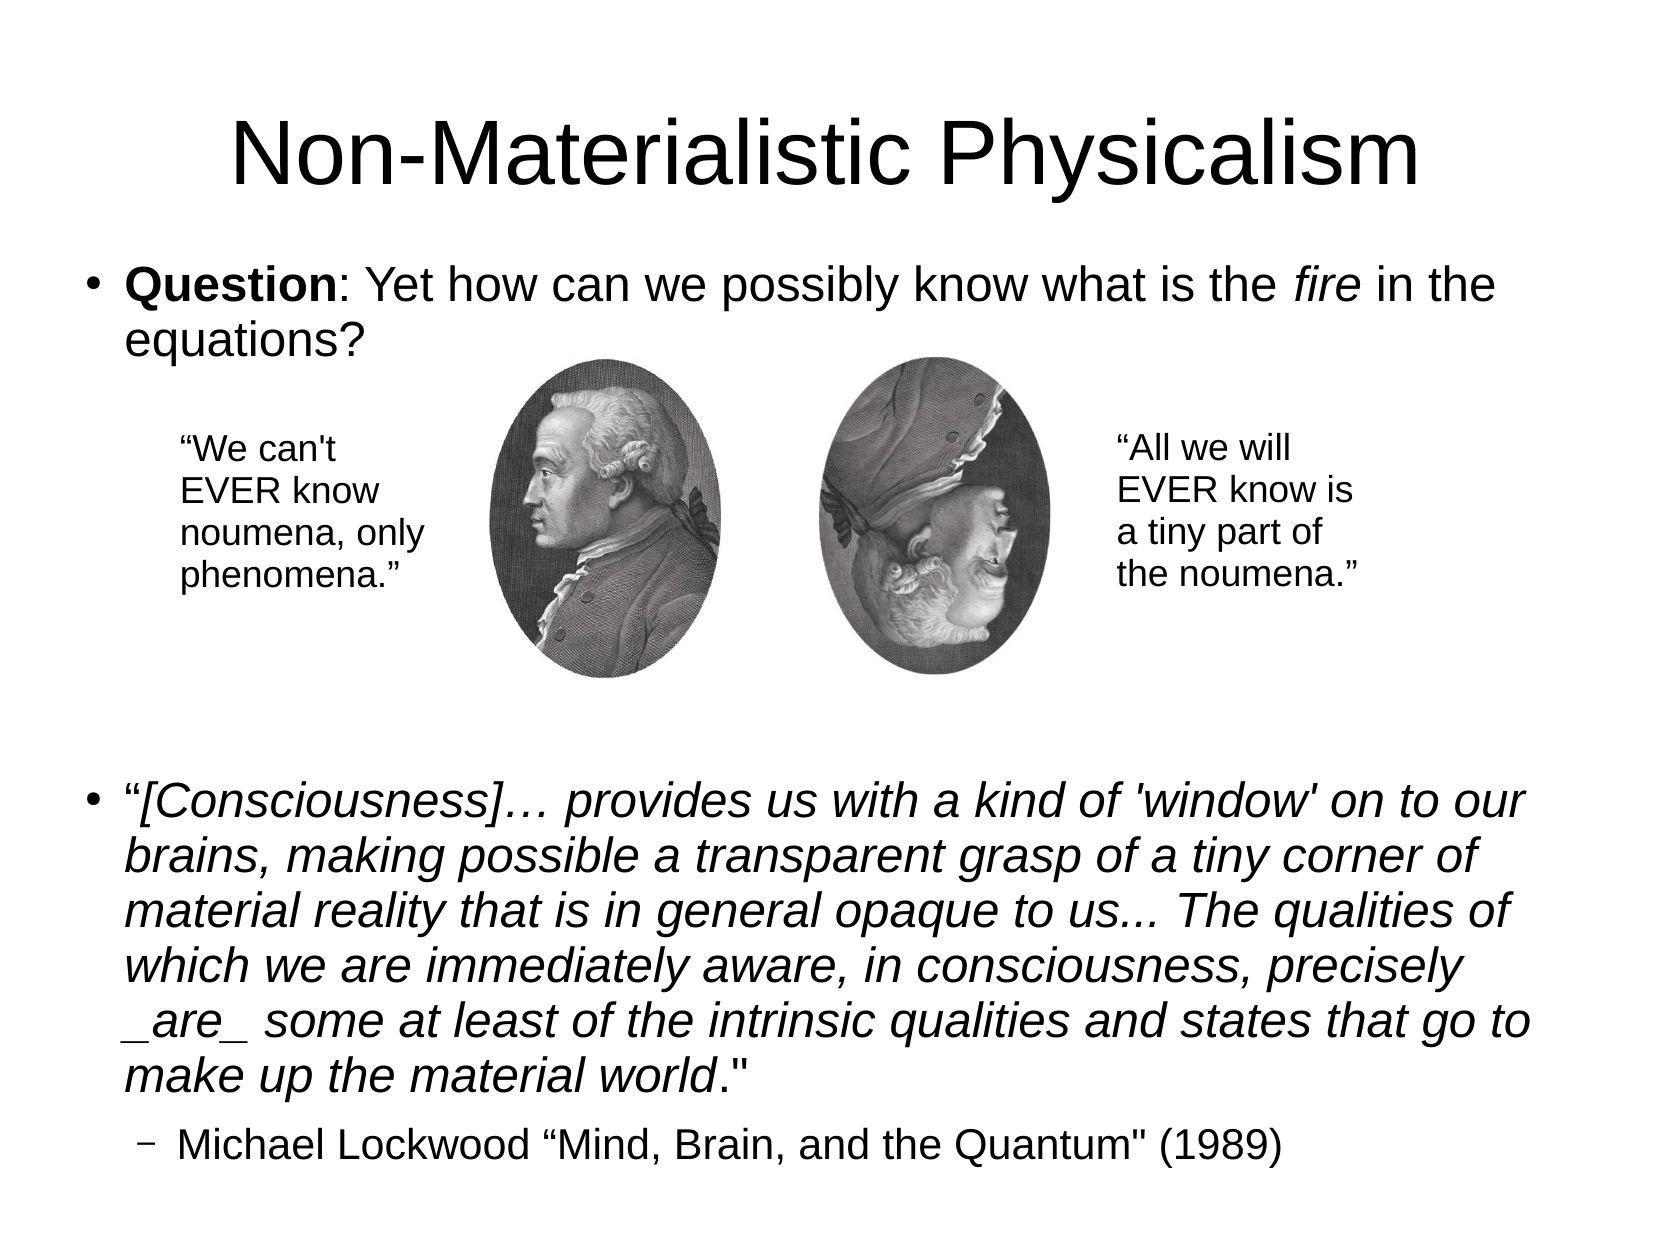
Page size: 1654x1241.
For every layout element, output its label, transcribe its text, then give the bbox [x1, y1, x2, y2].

picture [489, 359, 721, 678]
text_box “All we will EVER know is a tiny part of the noumena.” [1101, 419, 1387, 602]
picture [818, 356, 1051, 676]
title Non-Materialistic Physicalism [82, 49, 1571, 257]
text_box “We can't EVER know noumena, only phenomena.” [165, 420, 451, 603]
list Question: Yet how can we possibly know what is the fire in the equations? “[Consciousness]… provides us with a kind of 'window' on to our brains, making possible a transparent grasp of a tiny corner of material reality that is in general opaque to us... The qualities of which we are immediately aware, in consciousness, precisely _are_ some at least of the intrinsic qualities and states that go to make up the material world." Michael Lockwood “Mind, Brain, and the Quantum" (1989) [71, 256, 1561, 1171]
